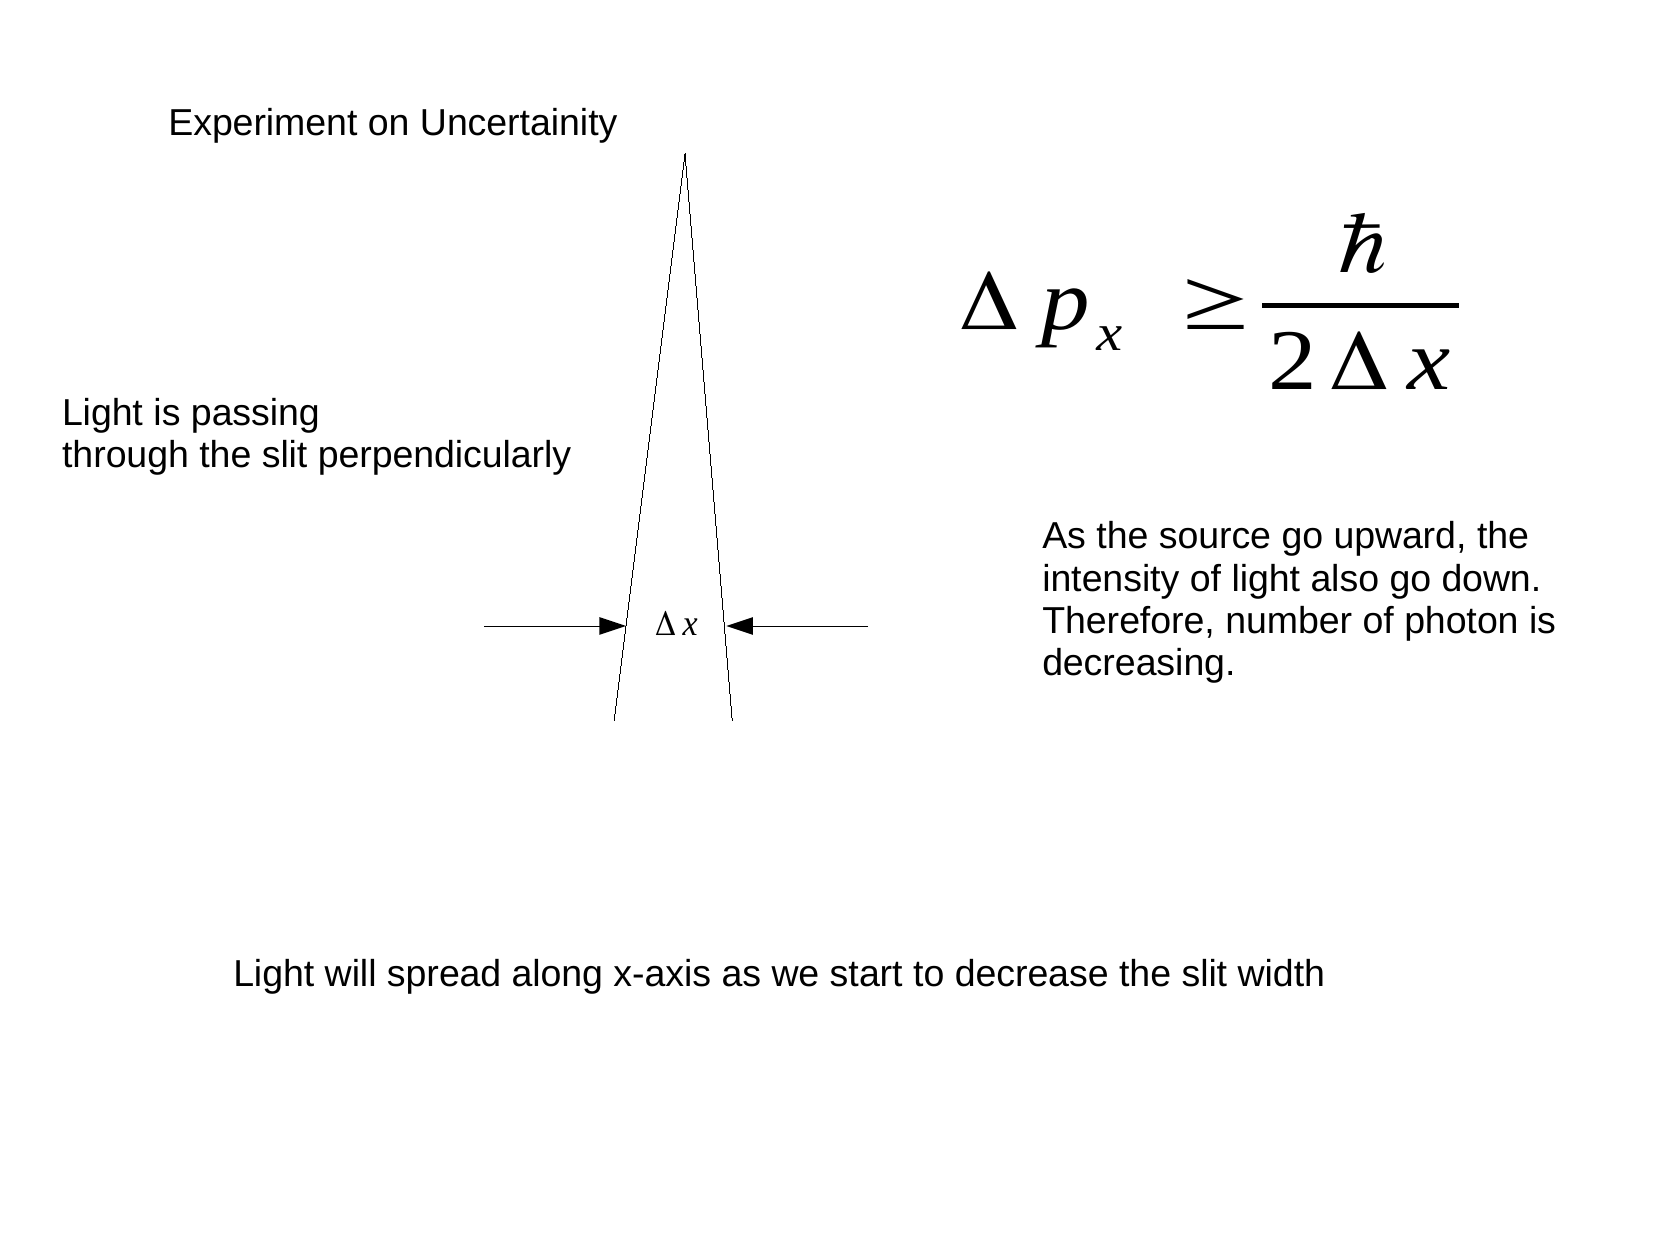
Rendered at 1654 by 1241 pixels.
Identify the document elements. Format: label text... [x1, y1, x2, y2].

text_box Light is passing through the slit perpendicularly [47, 383, 587, 486]
text_box Experiment on Uncertainity [153, 94, 633, 155]
chart [650, 602, 703, 643]
text_box Light will spread along x-axis as we start to decrease the slit width [218, 944, 1351, 1005]
chart [944, 191, 1477, 408]
text_box As the source go upward, the intensity of light also go down. Therefore, number of photon is decreasing. [1027, 507, 1582, 695]
